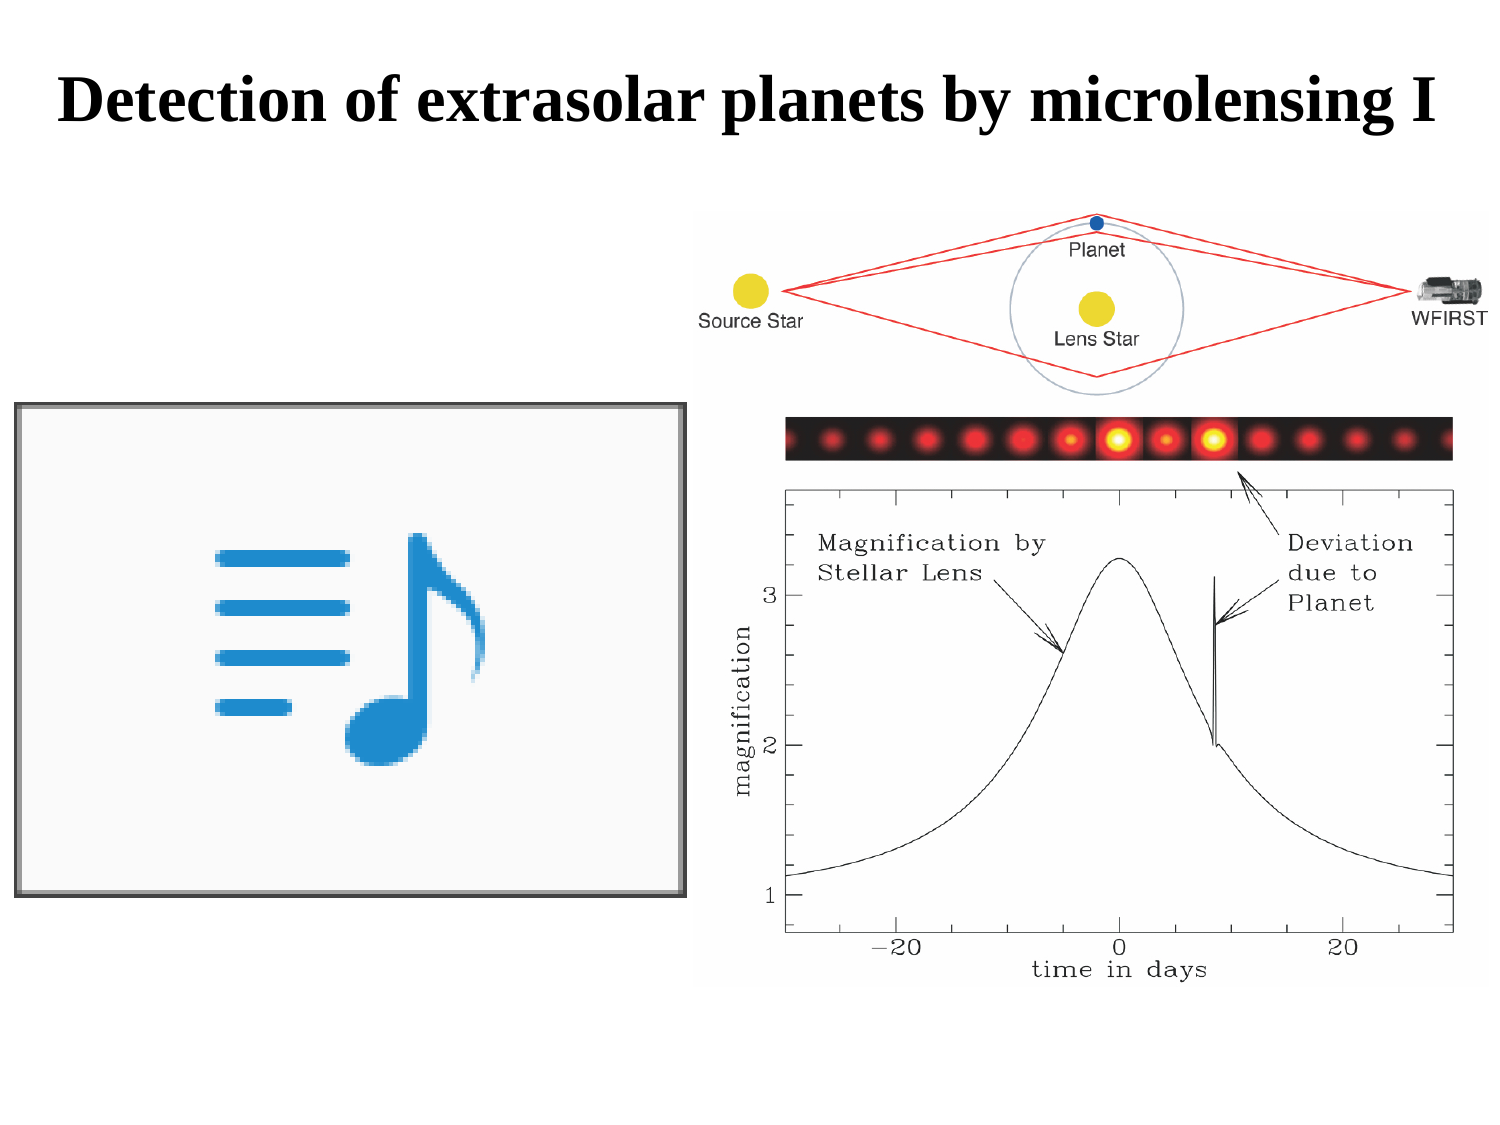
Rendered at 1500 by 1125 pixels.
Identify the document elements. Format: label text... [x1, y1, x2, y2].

text_box [12, 401, 688, 900]
title Detection of extrasolar planets by microlensing I [5, 53, 1491, 138]
picture [693, 211, 1489, 988]
